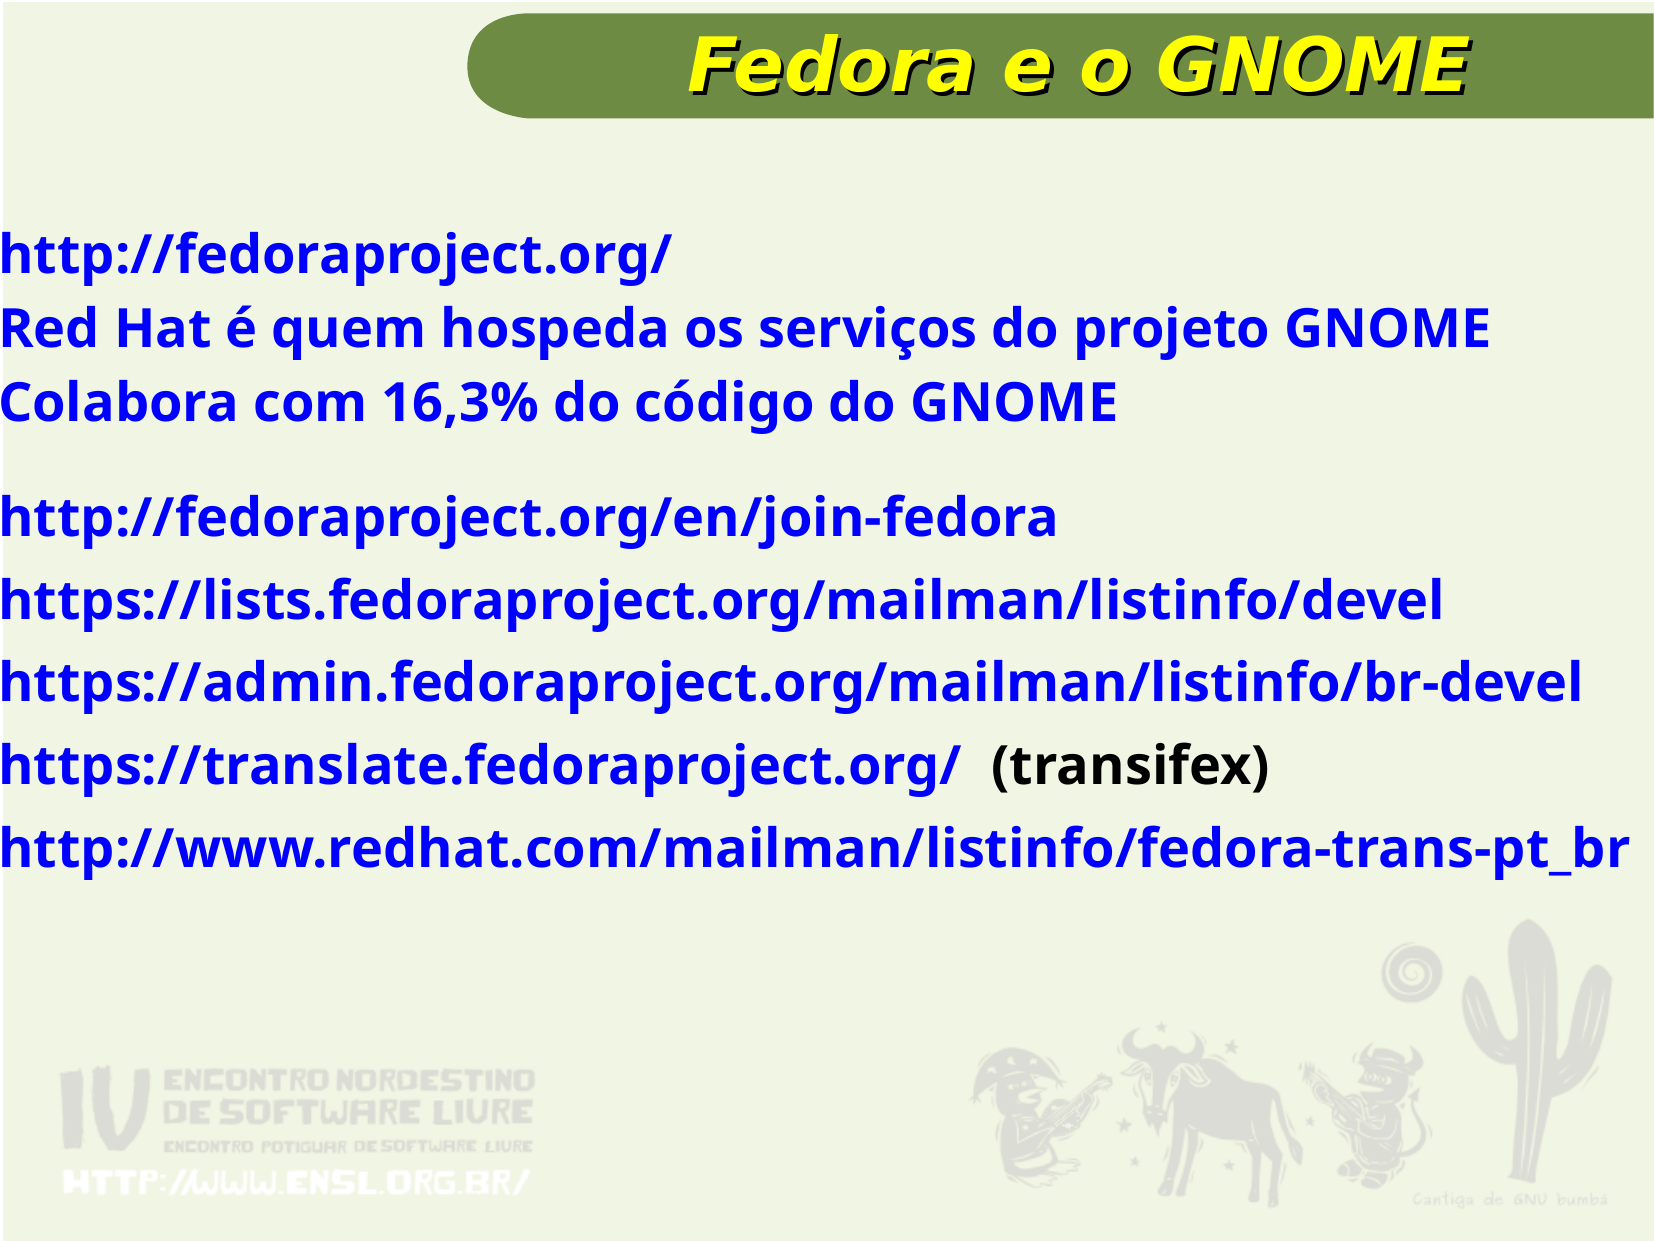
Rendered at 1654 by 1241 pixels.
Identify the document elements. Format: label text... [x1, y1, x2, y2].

text_box http://fedoraproject.org/ Red Hat é quem hospeda os serviços do projeto GNOME Colabora com 16,3% do código do GNOME http://fedoraproject.org/en/join-fedora https://lists.fedoraproject.org/mailman/listinfo/devel https://admin.fedoraproject.org/mailman/listinfo/br-devel https://translate.fedoraproject.org/ (transifex) http://www.redhat.com/mailman/listinfo/fedora-trans-pt_br [0, 207, 1601, 980]
title Fedora e o GNOME [505, 0, 1654, 131]
text_box [467, 16, 505, 114]
